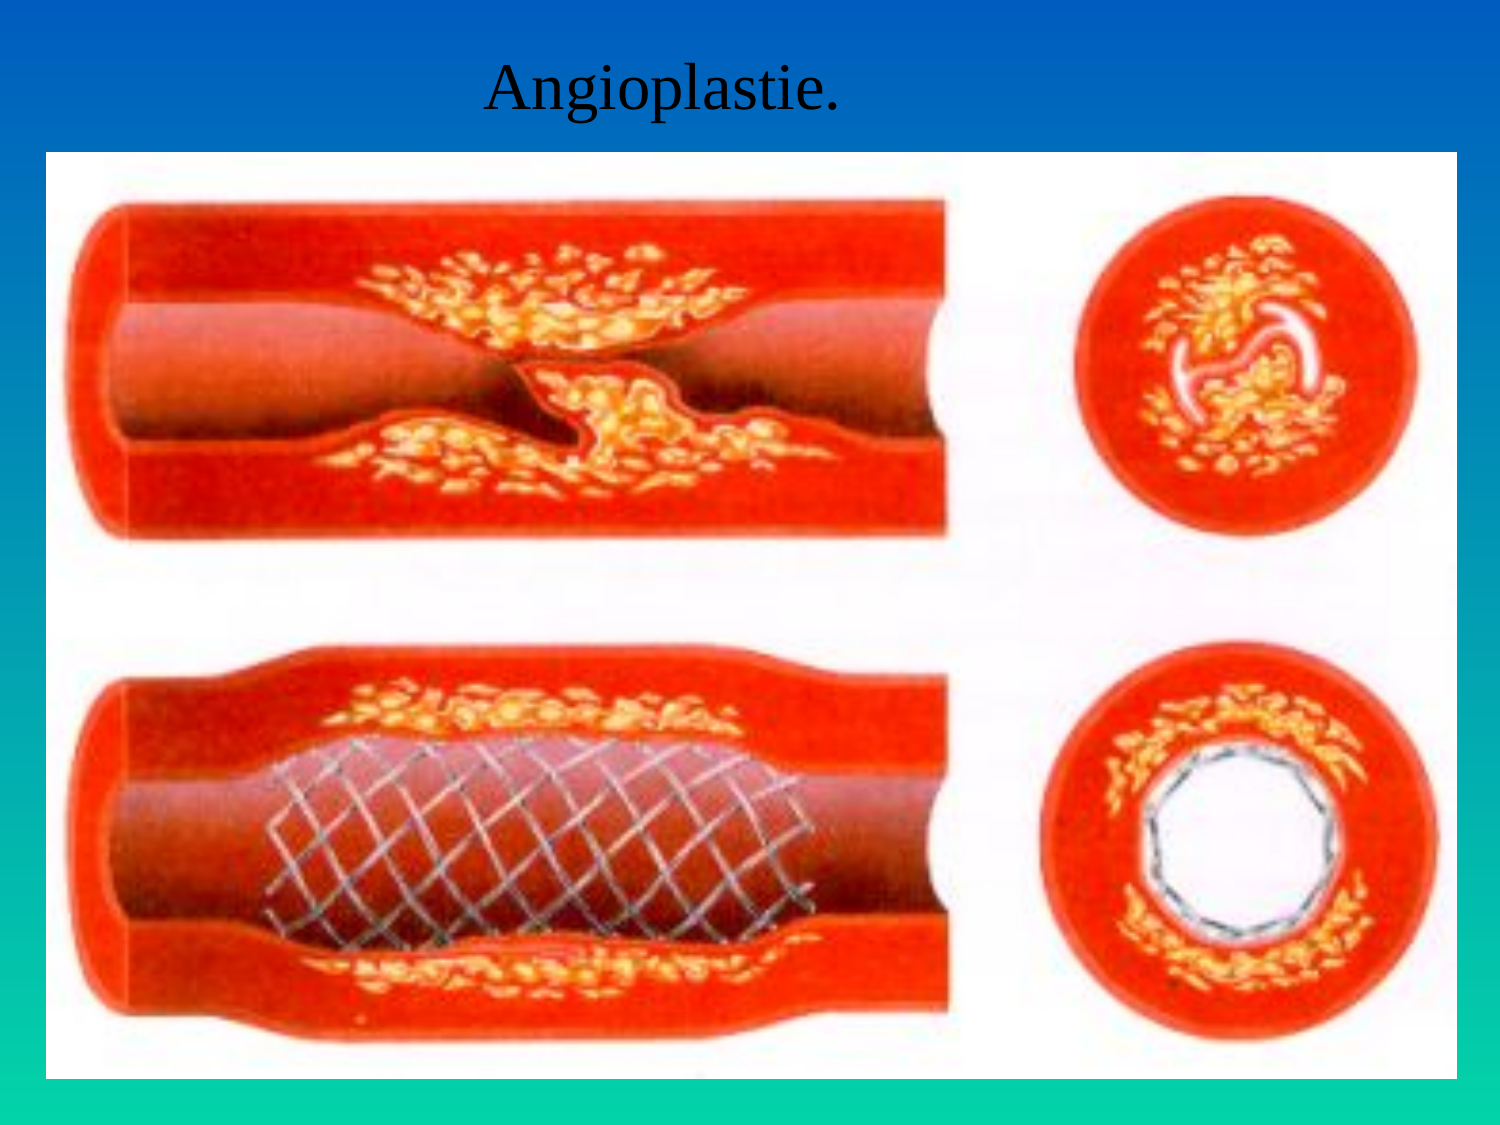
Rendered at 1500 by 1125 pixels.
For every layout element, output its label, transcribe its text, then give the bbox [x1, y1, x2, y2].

text_box Angioplastie. [468, 35, 926, 131]
picture [0, 152, 1500, 1079]
